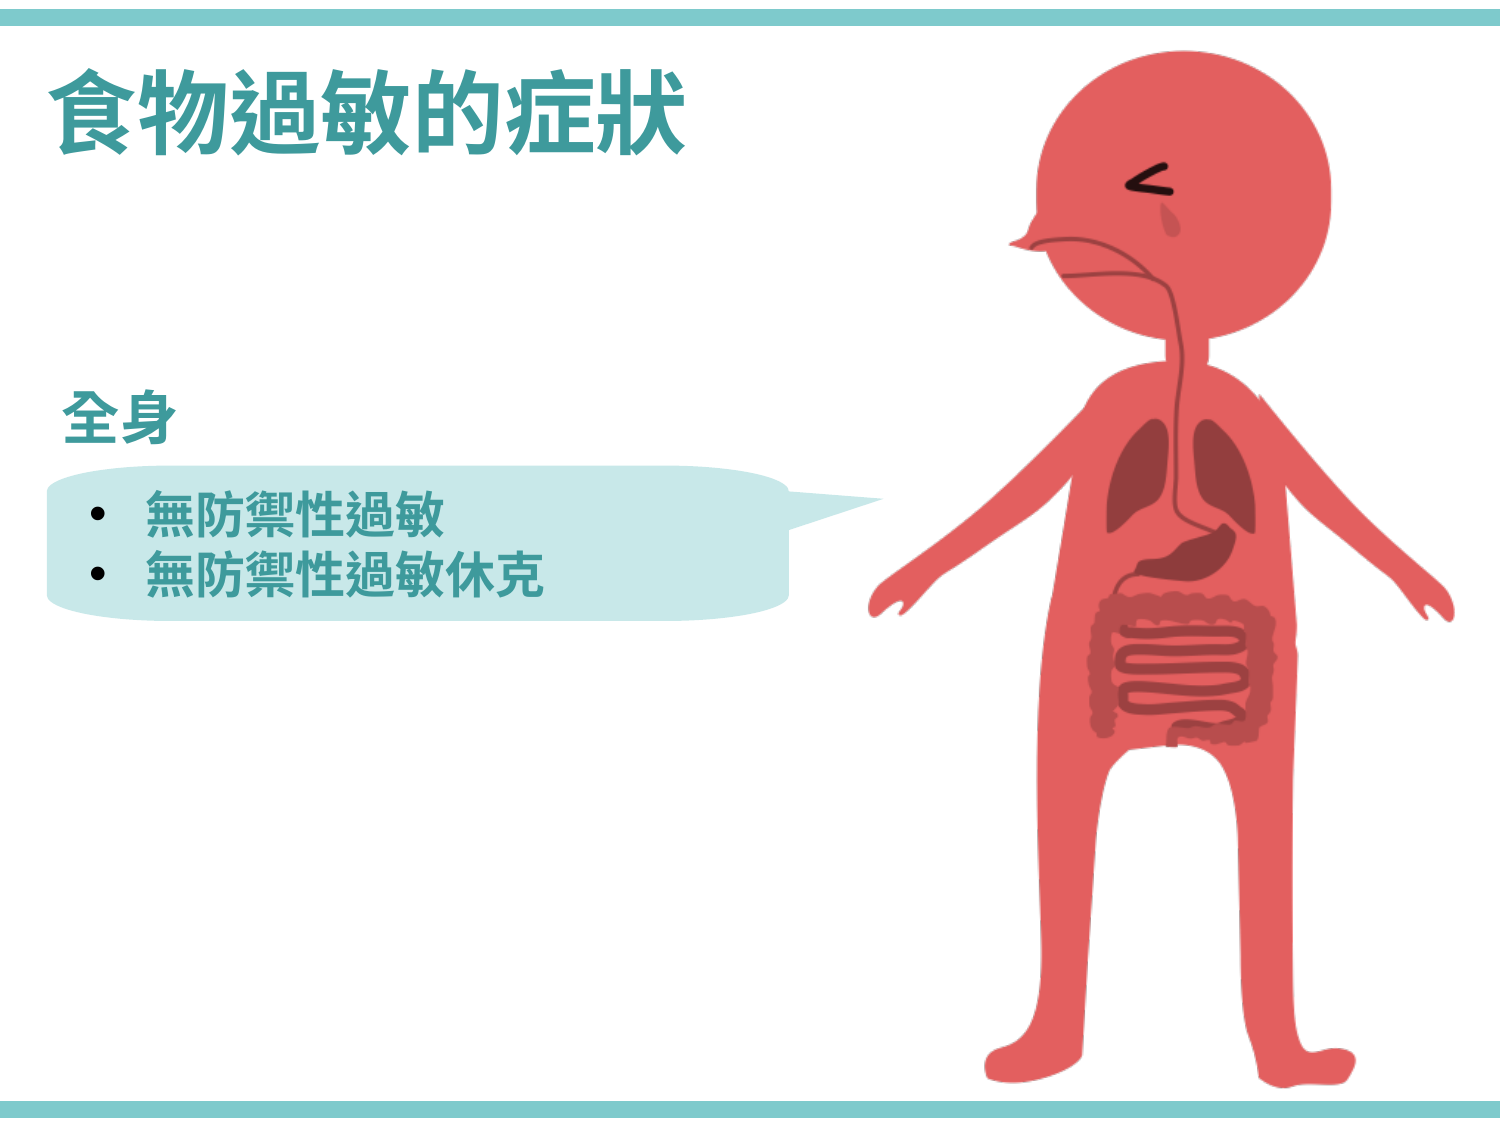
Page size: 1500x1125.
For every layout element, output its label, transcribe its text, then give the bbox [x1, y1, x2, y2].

text_box [0, 9, 836, 26]
text_box 全身 [47, 373, 193, 458]
text_box [0, 1101, 836, 1118]
text_box 無防禦性過敏 無防禦性過敏休克 [46, 465, 884, 621]
title 食物過敏的症狀 [30, 43, 751, 193]
picture [836, 0, 1500, 1125]
